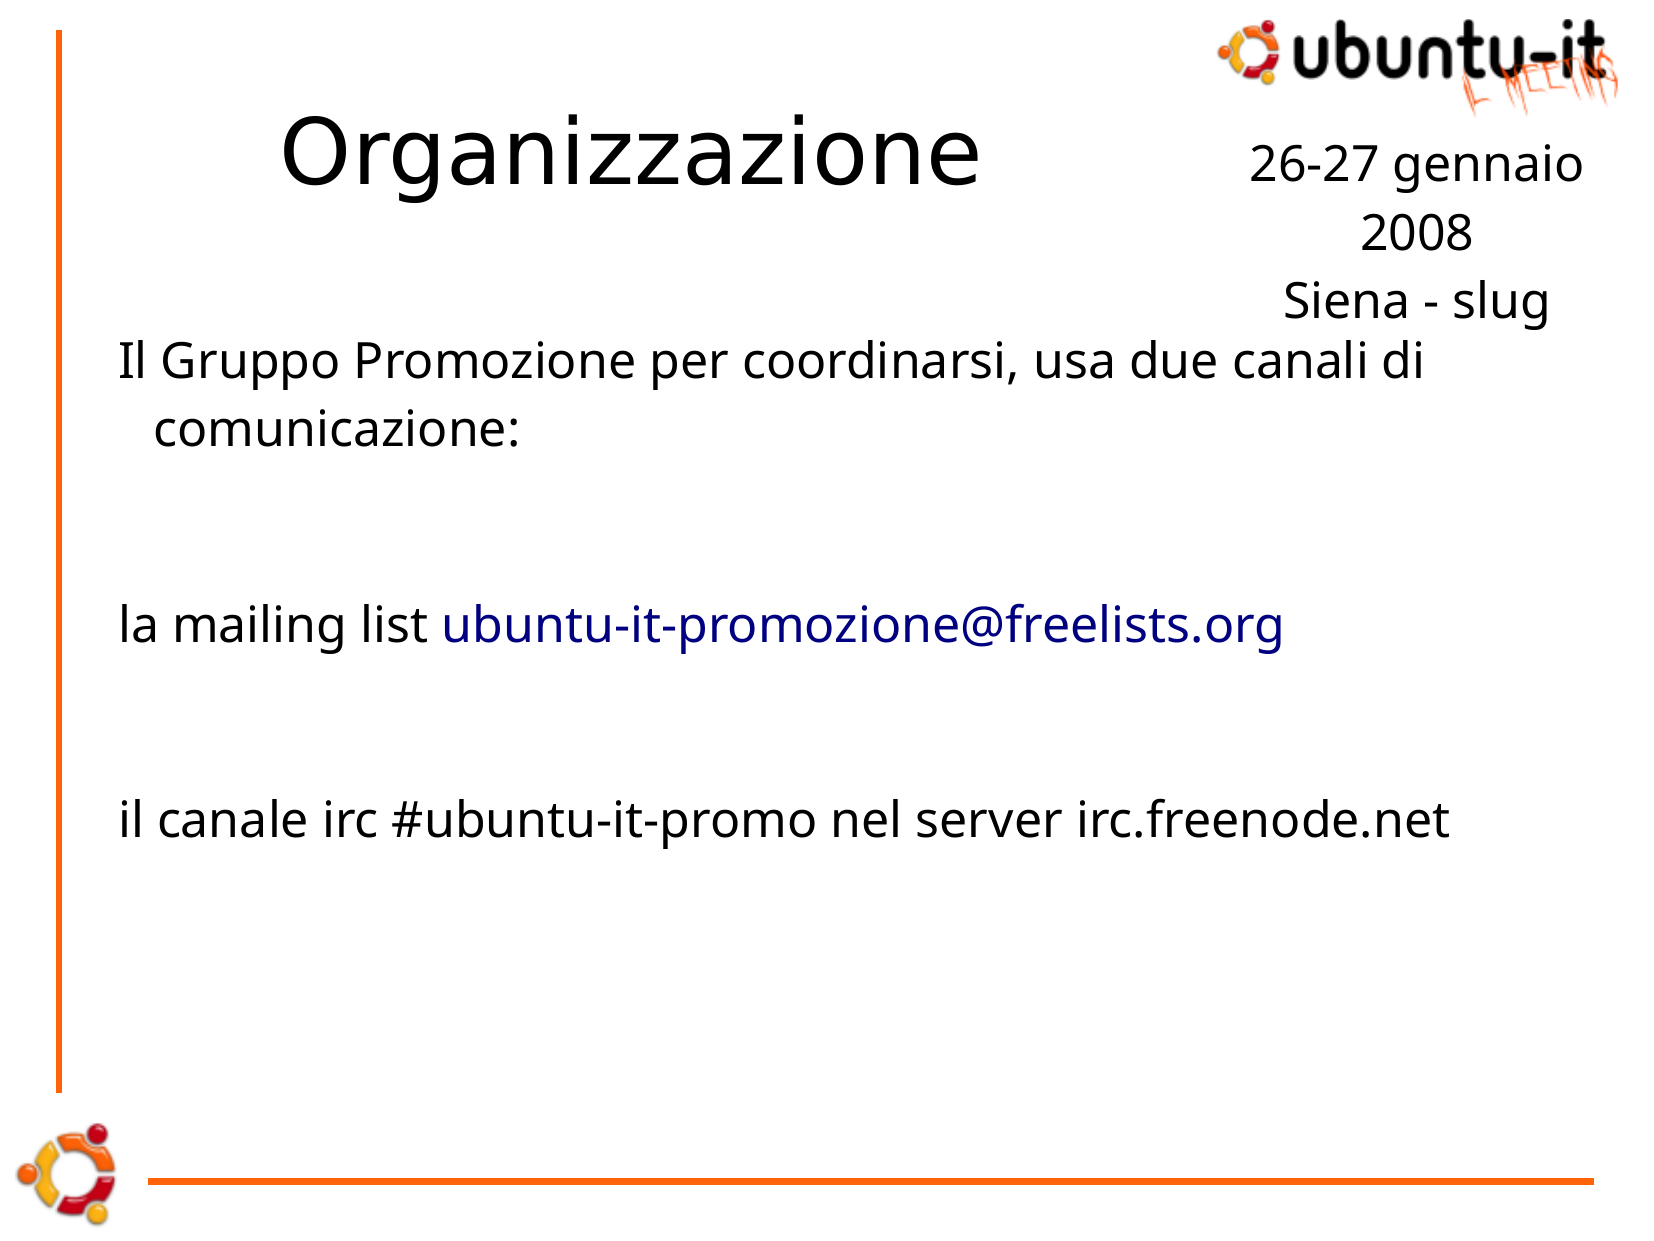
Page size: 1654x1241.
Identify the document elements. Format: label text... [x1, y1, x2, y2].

picture [14, 1122, 119, 1229]
picture [1210, 19, 1628, 119]
list Il Gruppo Promozione per coordinarsi, usa due canali di comunicazione: la mailing list ubuntu-it-promozione@freelists.org il canale irc #ubuntu-it-promo nel server irc.freenode.net [82, 324, 1571, 1094]
title Organizzazione [82, 56, 1182, 250]
